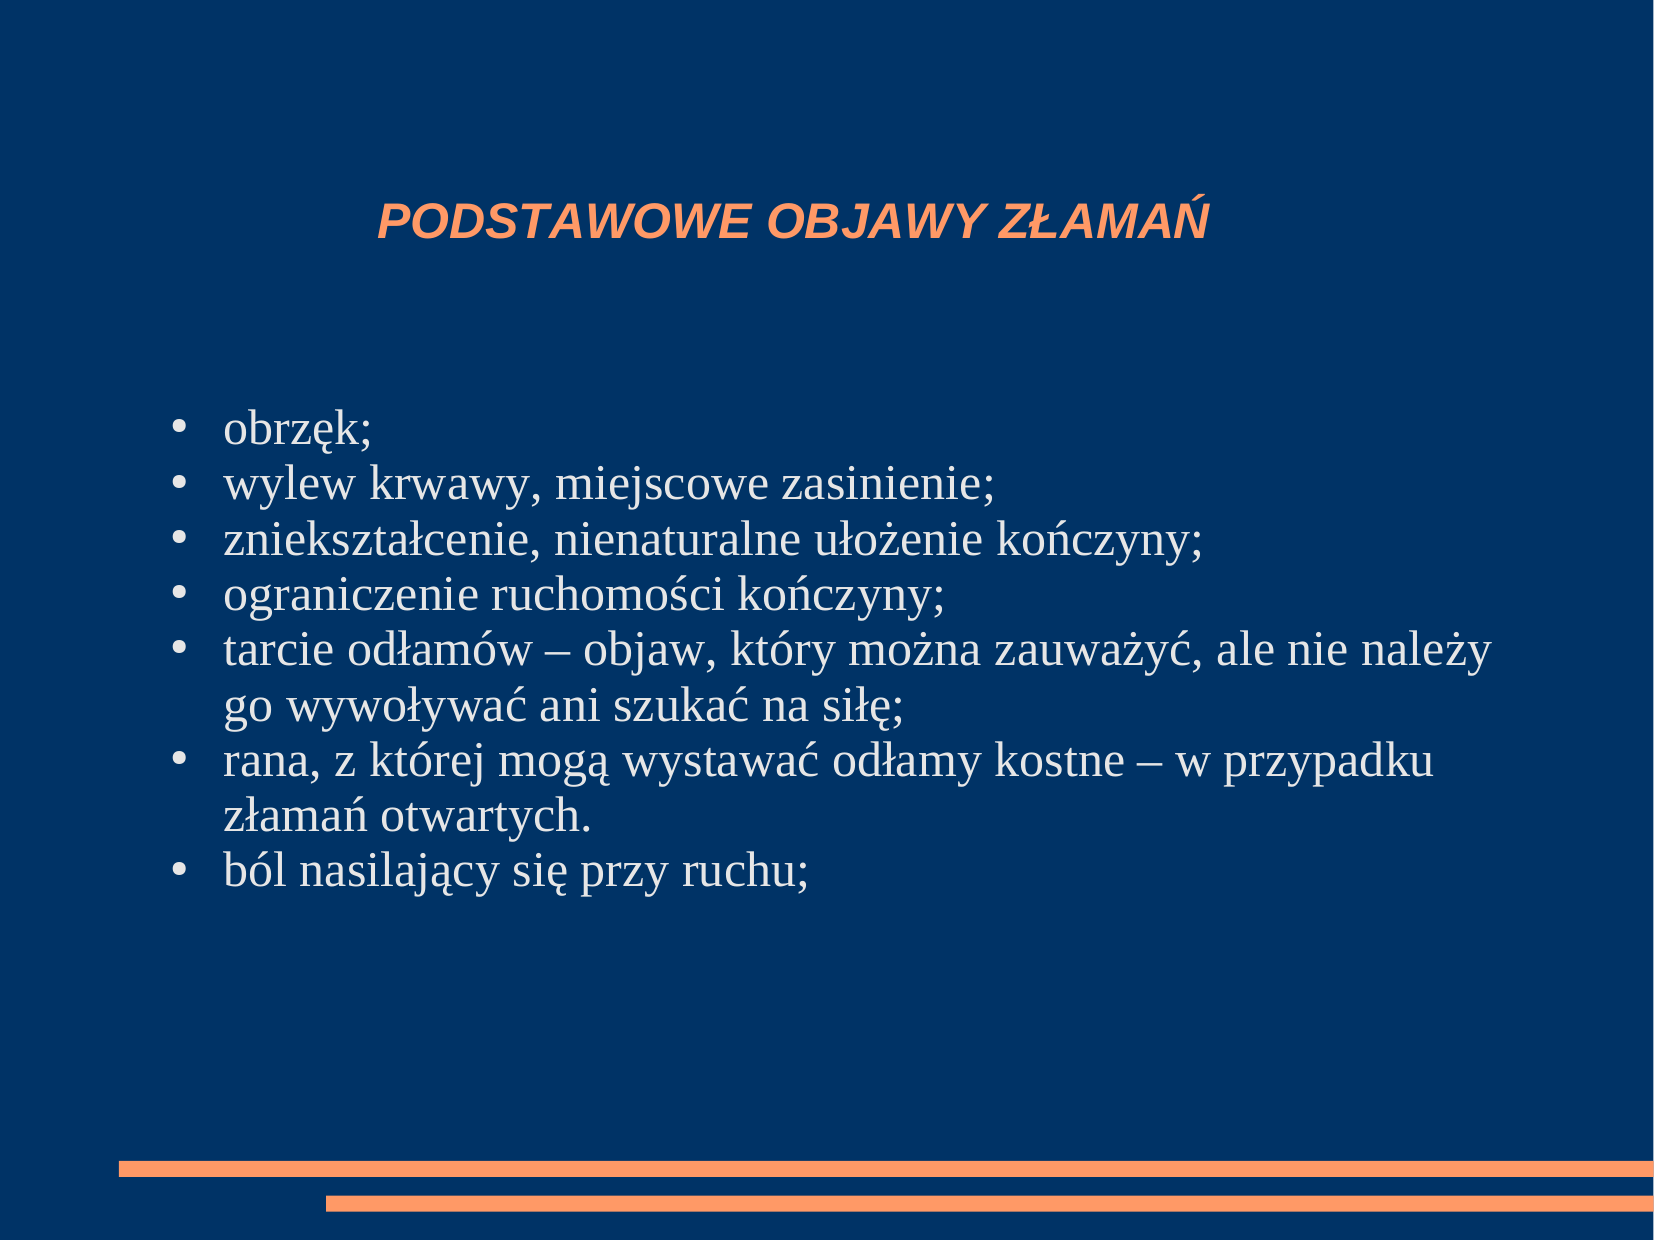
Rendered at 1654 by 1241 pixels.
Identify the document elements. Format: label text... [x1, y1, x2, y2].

title PODSTAWOWE OBJAWY ZŁAMAŃ [87, 118, 1501, 326]
list obrzęk; wylew krwawy, miejscowe zasinienie; zniekształcenie, nienaturalne ułożenie kończyny; ograniczenie ruchomości kończyny; tarcie odłamów – objaw, który można zauważyć, ale nie należy go wywoływać ani szukać na siłę; rana, z której mogą wystawać odłamy kostne – w przypadku złamań otwartych. ból nasilający się przy ruchu; [152, 344, 1534, 1127]
